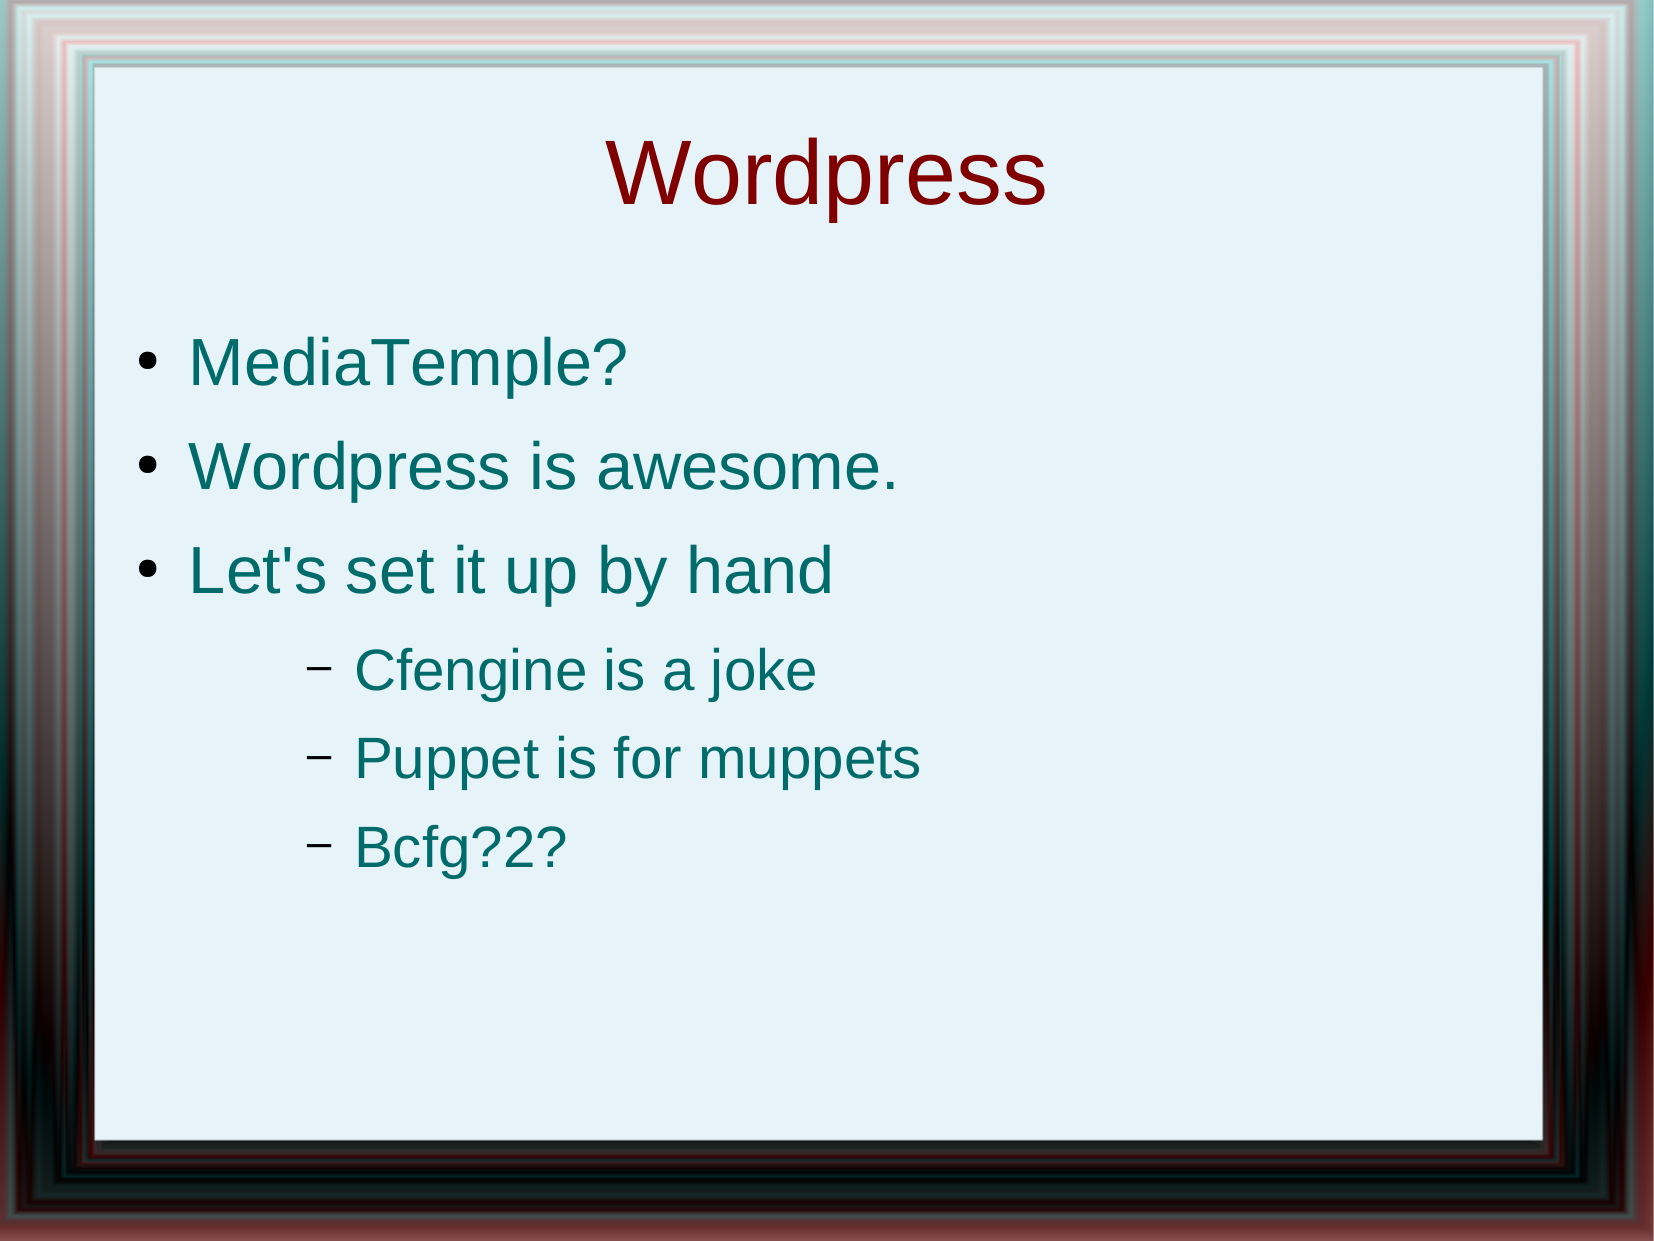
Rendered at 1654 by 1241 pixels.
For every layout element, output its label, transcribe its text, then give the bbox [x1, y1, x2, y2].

picture [0, 0, 1654, 1241]
list MediaTemple? Wordpress is awesome. Let's set it up by hand Cfengine is a joke Puppet is for muppets Bcfg?2? [118, 324, 1506, 1129]
title Wordpress [118, 95, 1536, 250]
